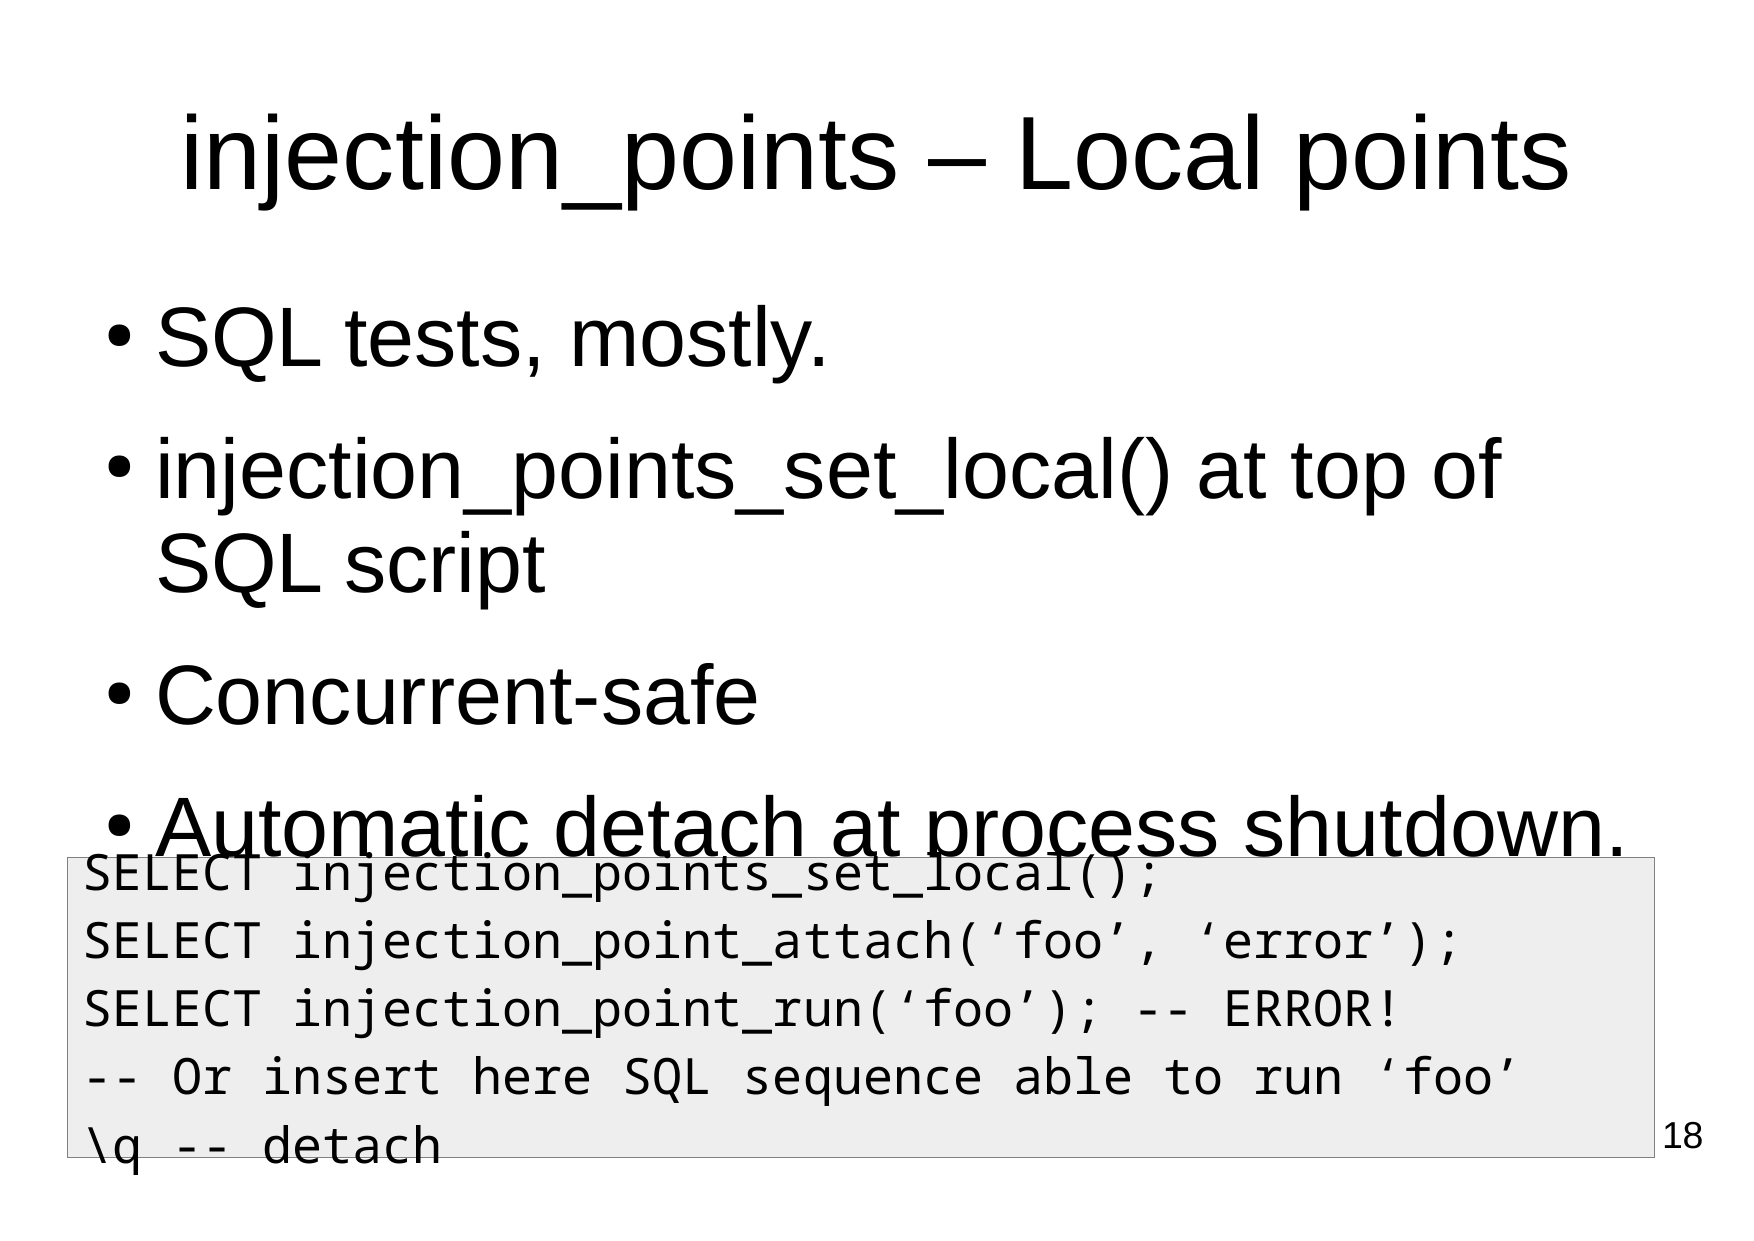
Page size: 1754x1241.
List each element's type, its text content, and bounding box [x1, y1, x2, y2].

list SQL tests, mostly. injection_points_set_local() at top of SQL script Concurrent-safe Automatic detach at process shutdown. [87, 290, 1667, 886]
text_box <number> [1447, 1106, 1719, 1201]
title injection_points – Local points [87, 0, 1667, 290]
text_box SELECT injection_points_set_local(); SELECT injection_point_attach(‘foo’, ‘error’); SELECT injection_point_run(‘foo’); -- ERROR! -- Or insert here SQL sequence able to run ‘foo’ \q -- detach [67, 857, 1655, 1158]
